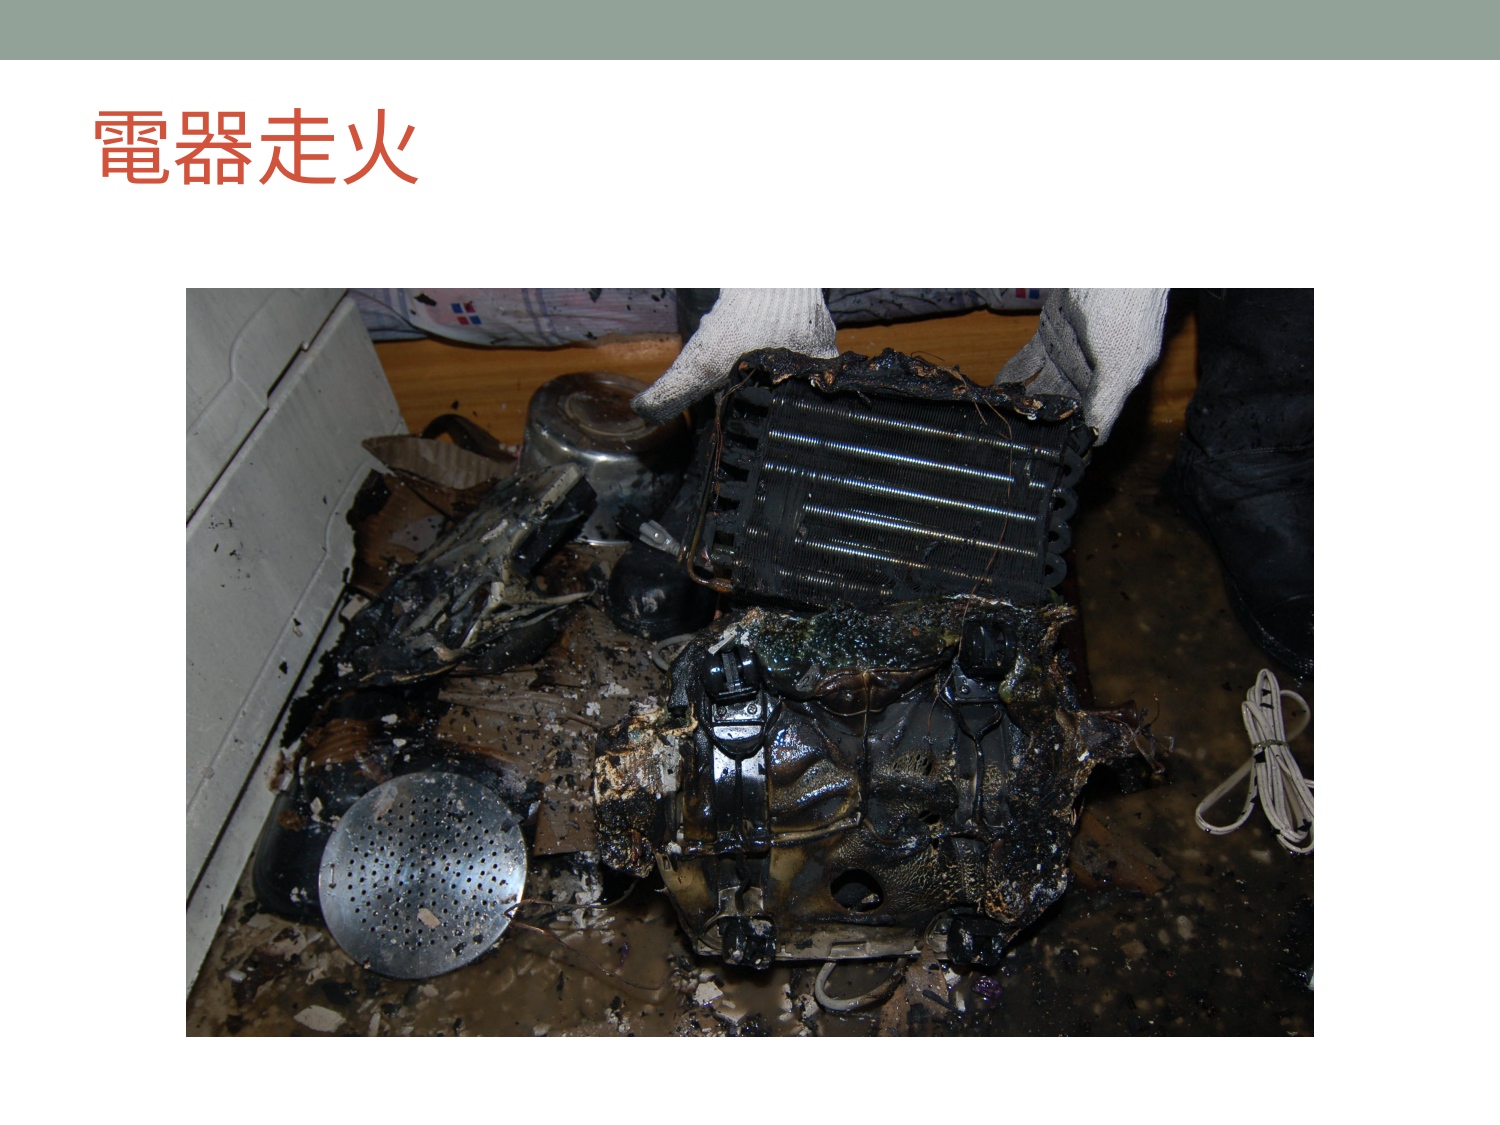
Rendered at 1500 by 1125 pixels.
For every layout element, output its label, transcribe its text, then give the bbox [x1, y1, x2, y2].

picture [186, 288, 1314, 1037]
title 電器走火 [75, 87, 1425, 250]
